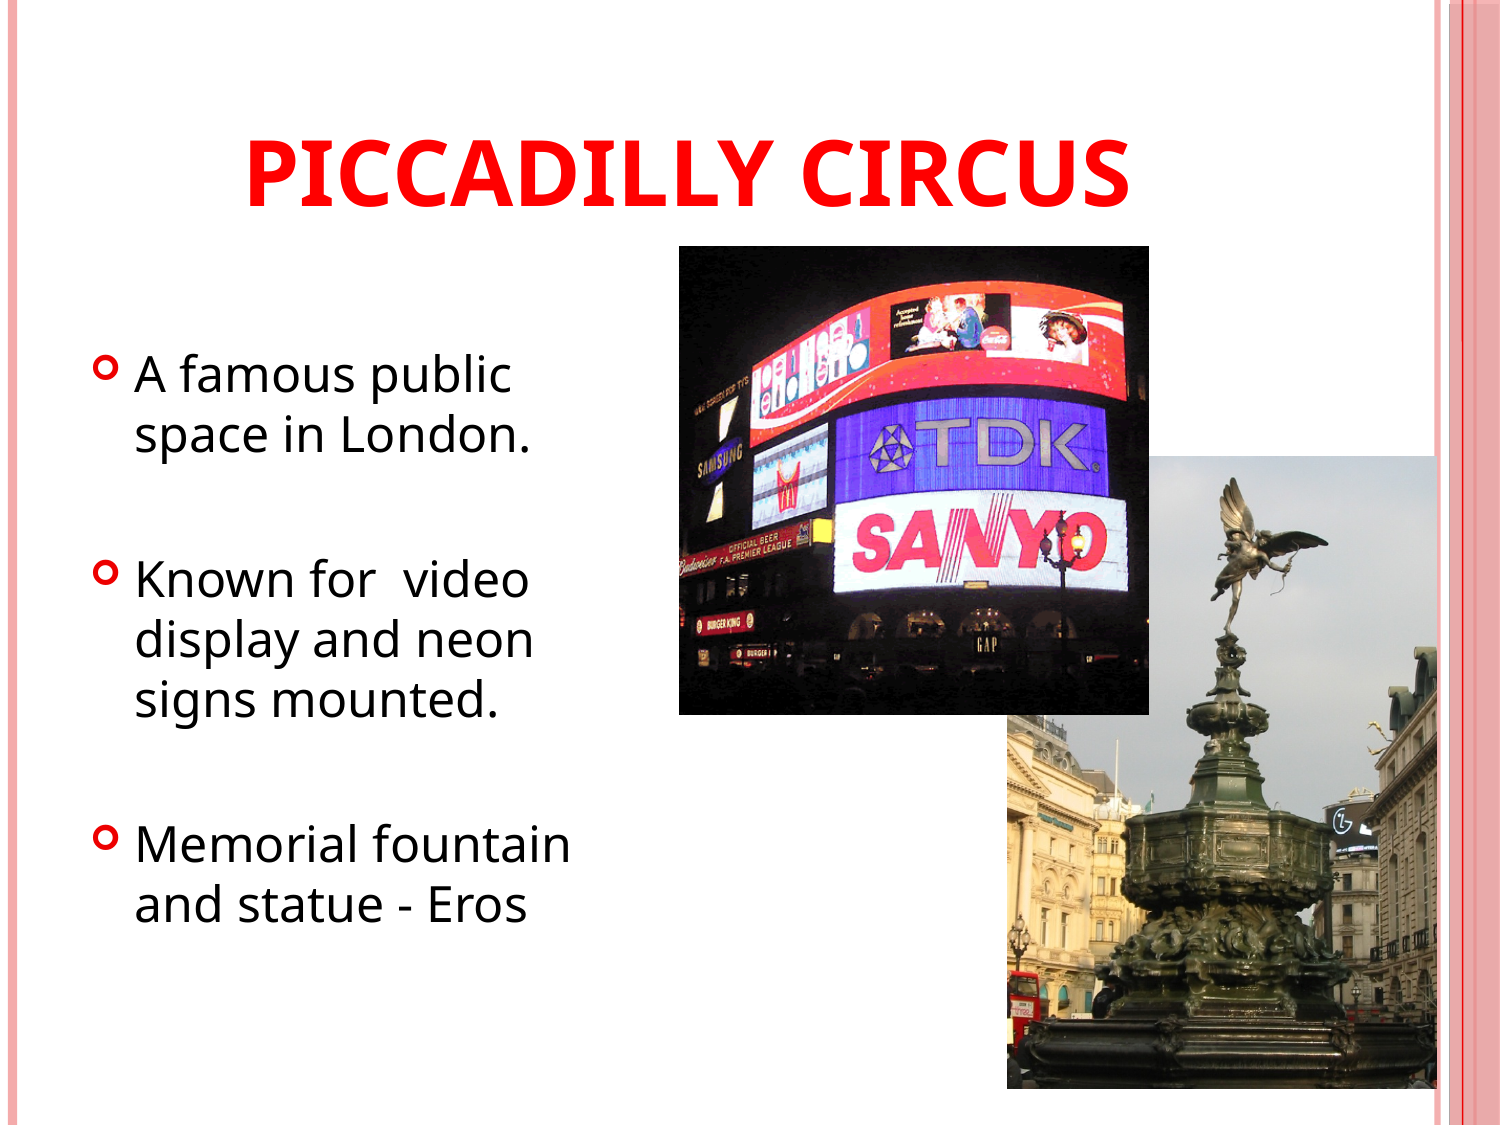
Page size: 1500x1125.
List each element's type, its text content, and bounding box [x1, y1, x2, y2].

picture [679, 246, 1437, 1089]
title PICCADILLY CIRCUS [75, 45, 1300, 233]
list A famous public space in London. Known for video display and neon signs mounted. Memorial fountain and statue - Eros [75, 262, 675, 1013]
